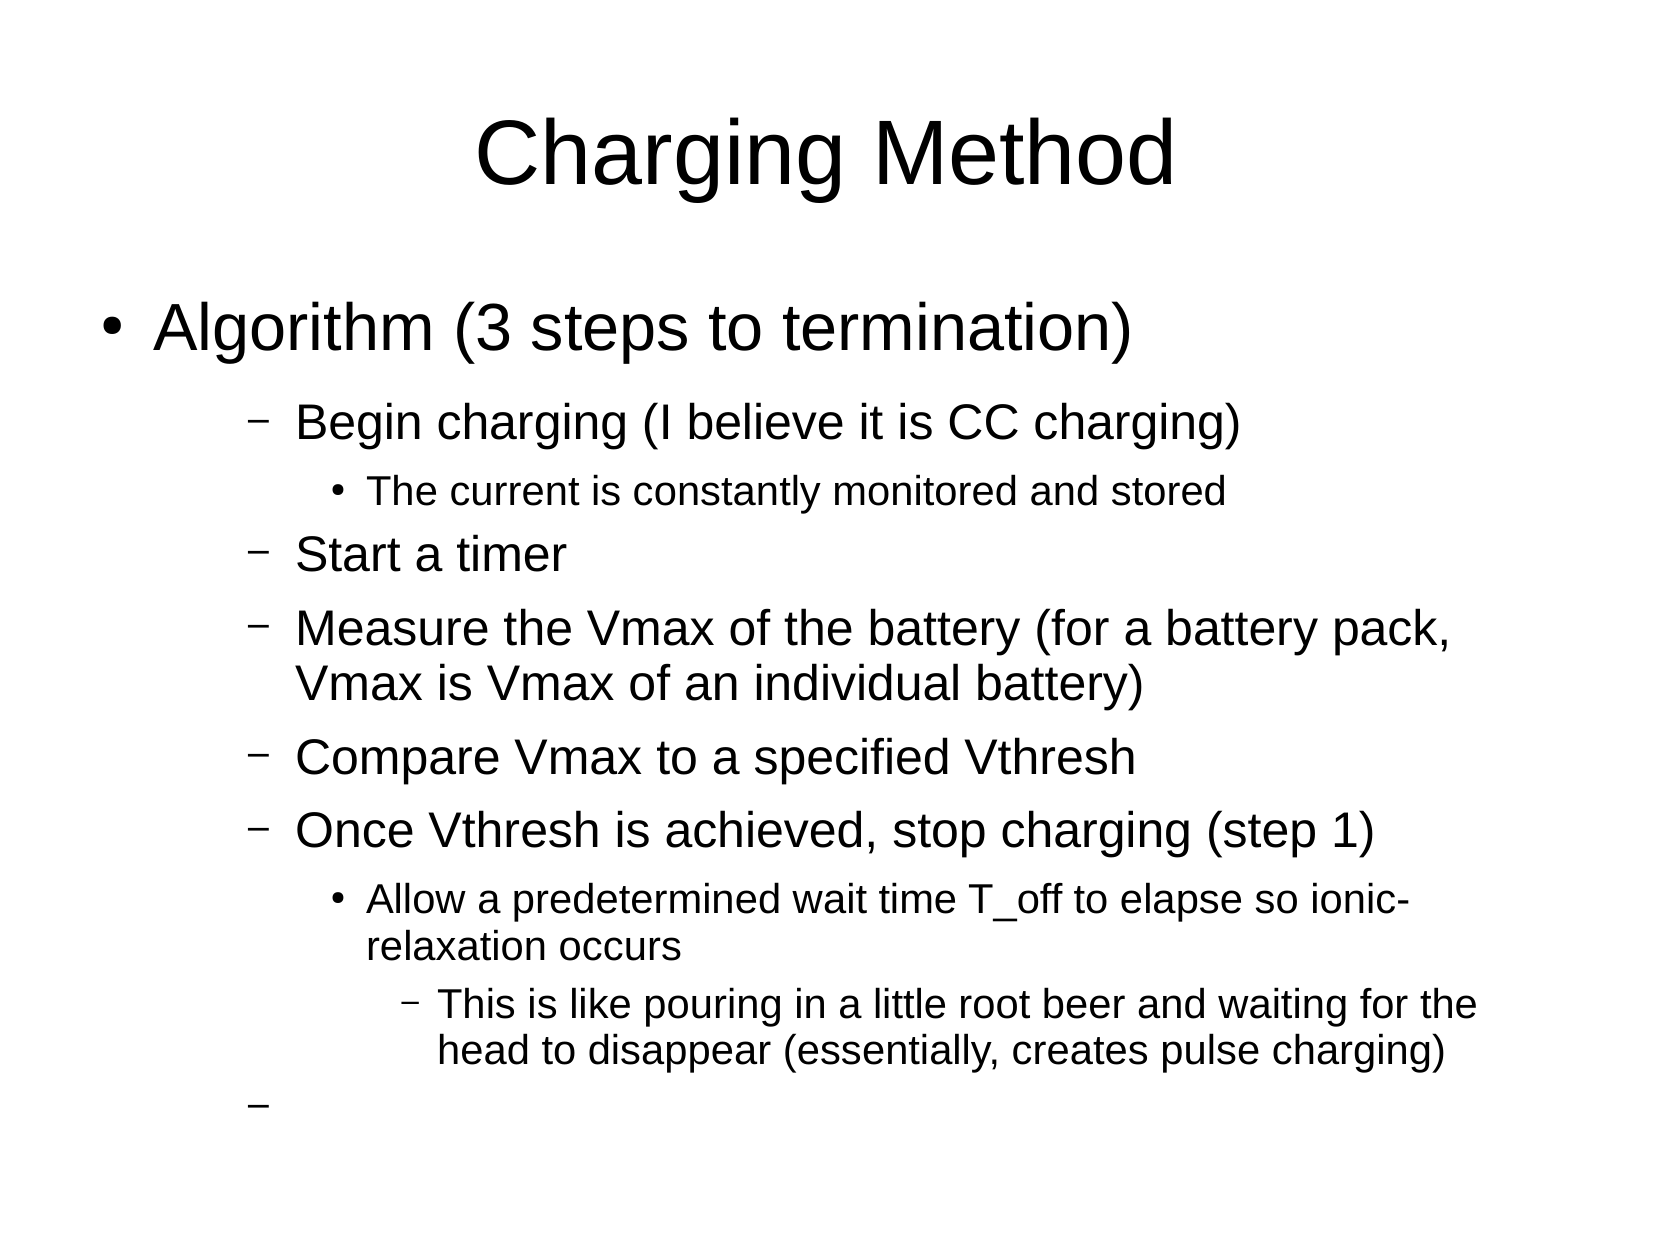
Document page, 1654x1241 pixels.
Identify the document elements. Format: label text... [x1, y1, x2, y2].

list Algorithm (3 steps to termination) Begin charging (I believe it is CC charging) The current is constantly monitored and stored Start a timer Measure the Vmax of the battery (for a battery pack, Vmax is Vmax of an individual battery) Compare Vmax to a specified Vthresh Once Vthresh is achieved, stop charging (step 1) Allow a predetermined wait time T_off to elapse so ionic-relaxation occurs This is like pouring in a little root beer and waiting for the head to disappear (essentially, creates pulse charging) [82, 290, 1571, 1137]
title Charging Method [82, 49, 1571, 257]
